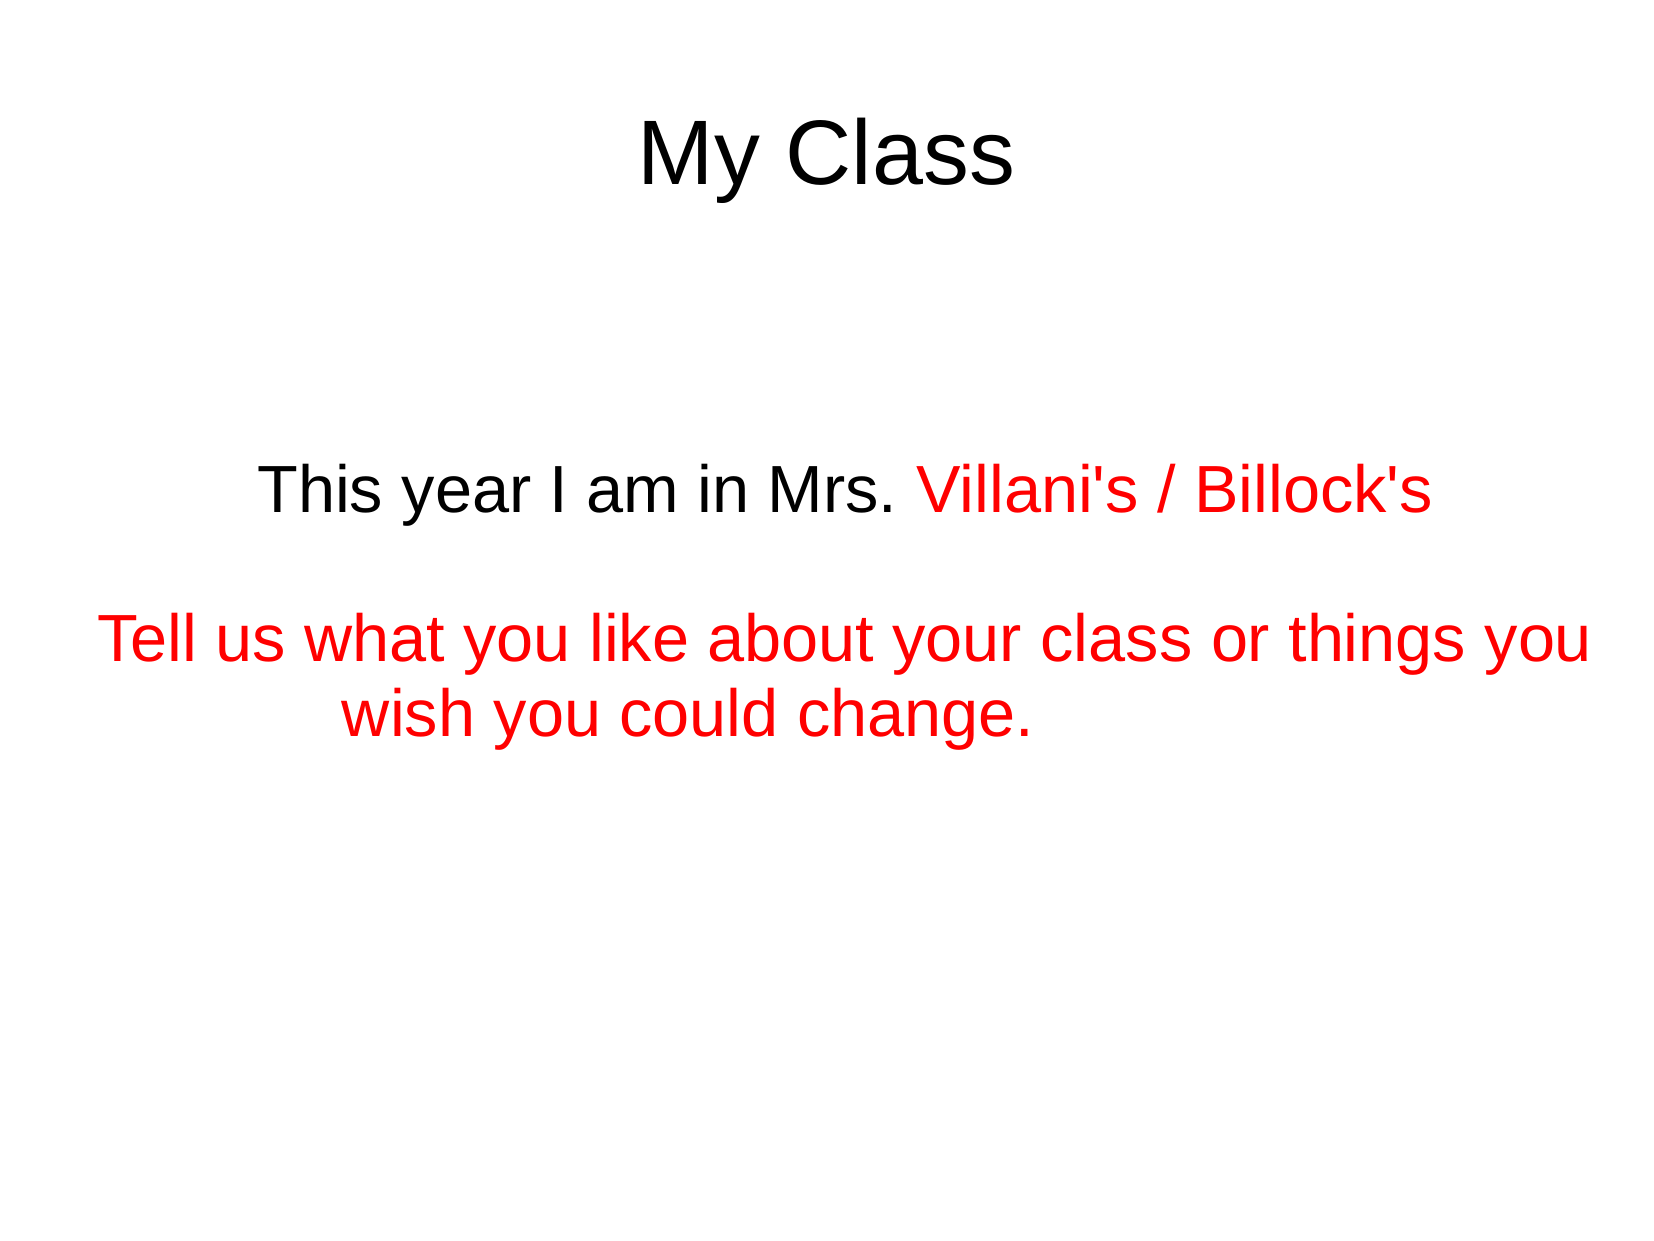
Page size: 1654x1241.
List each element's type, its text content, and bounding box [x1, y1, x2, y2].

title My Class [82, 56, 1571, 250]
subtitle This year I am in Mrs. Villani's / Billock's Tell us what you like about your class or things you wish you could change. [37, 0, 1654, 1241]
